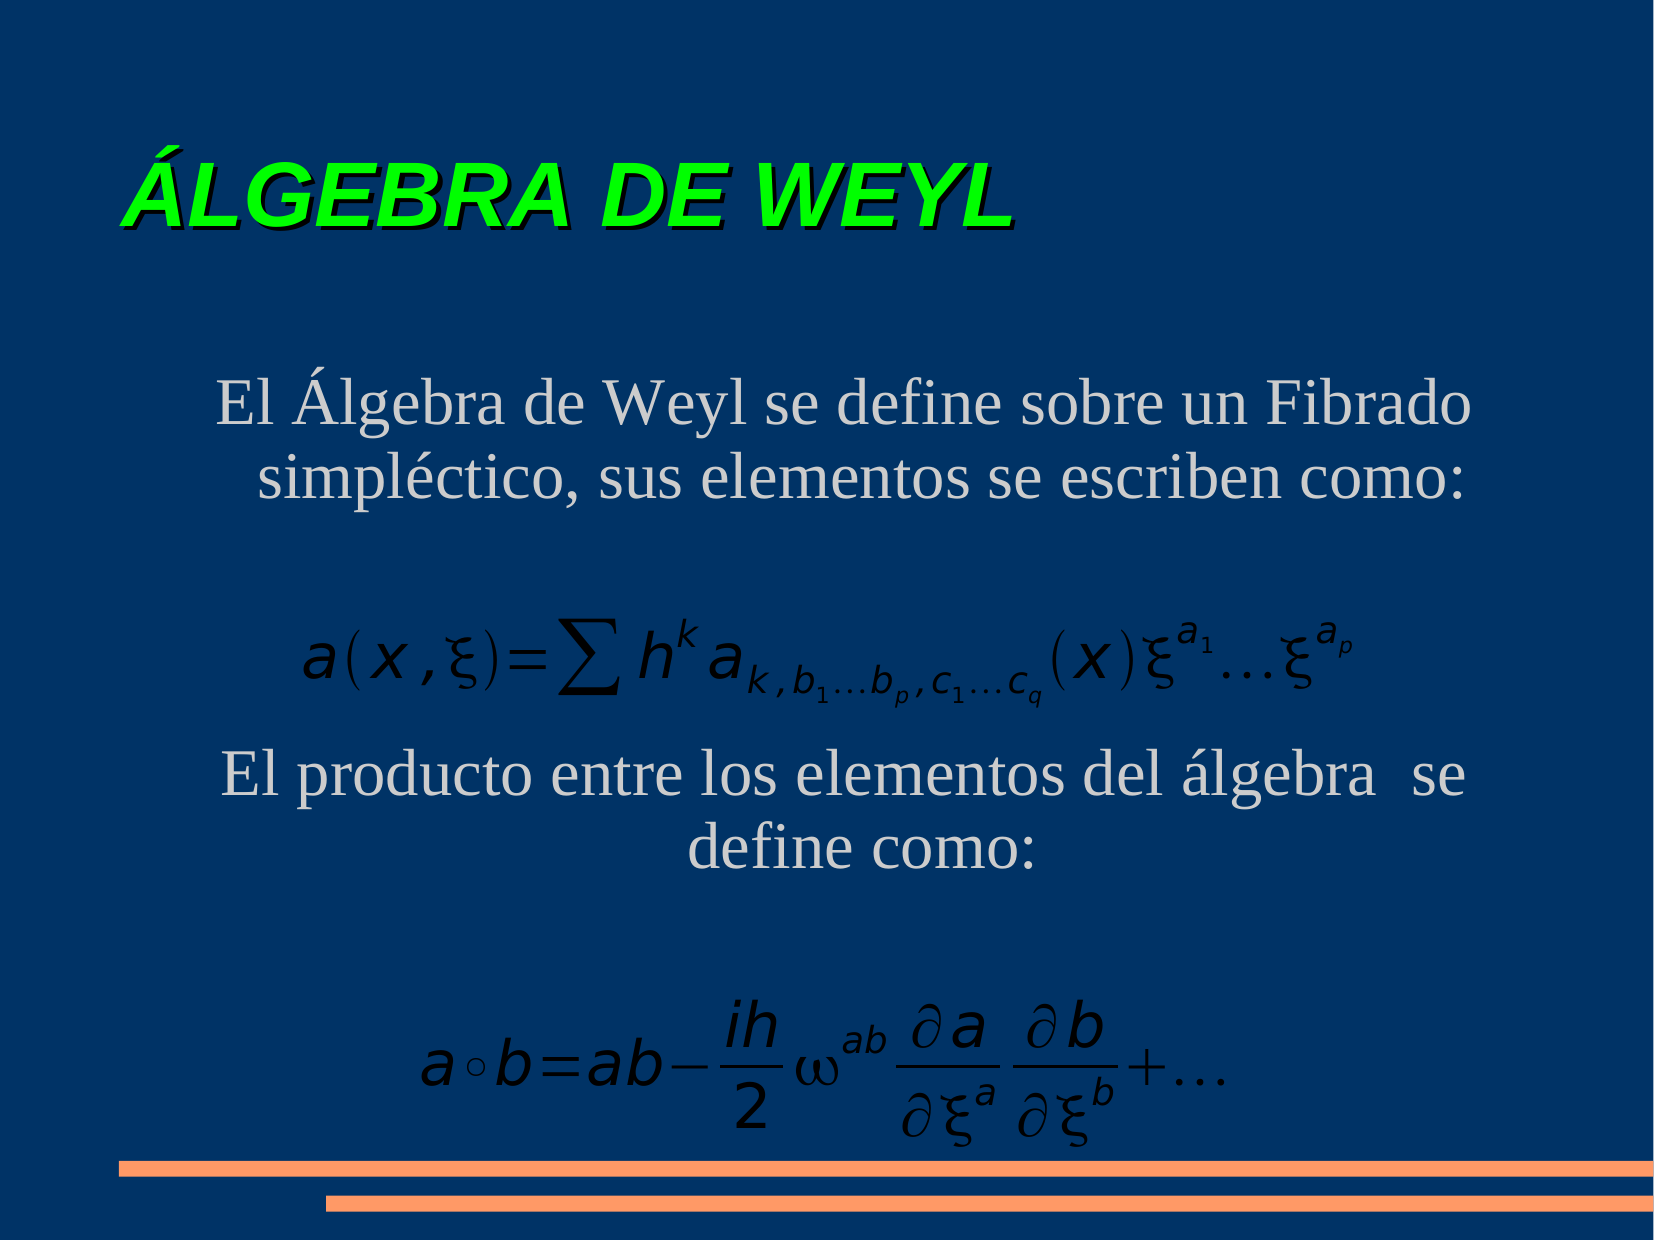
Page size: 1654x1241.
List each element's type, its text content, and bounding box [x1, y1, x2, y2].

chart [413, 989, 1237, 1152]
subtitle El Álgebra de Weyl se define sobre un Fibrado simpléctico, sus elementos se escriben como: El producto entre los elementos del álgebra se define como: [121, 307, 1534, 1164]
chart [295, 609, 1359, 709]
title ÁLGEBRA DE WEYL [121, 91, 1534, 299]
